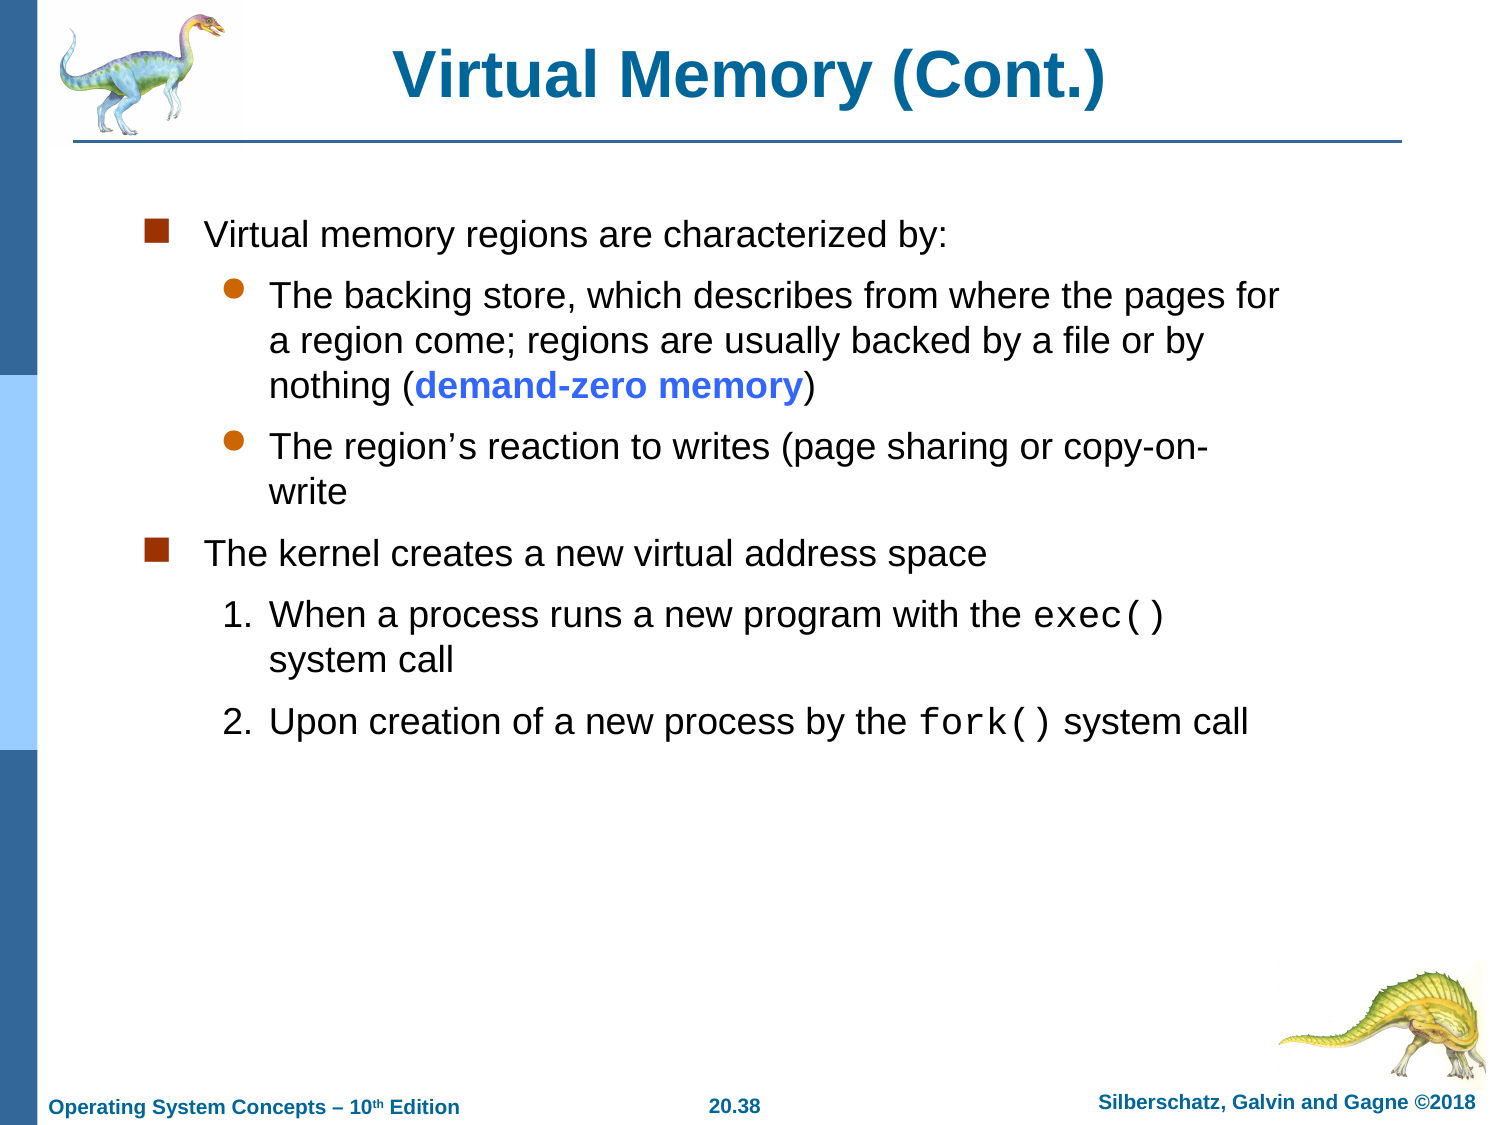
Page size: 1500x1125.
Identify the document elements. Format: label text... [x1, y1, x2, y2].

list Virtual memory regions are characterized by: The backing store, which describes from where the pages for a region come; regions are usually backed by a file or by nothing (demand-zero memory) The region’s reaction to writes (page sharing or copy-on-write The kernel creates a new virtual address space 1. When a process runs a new program with the exec() system call 2. Upon creation of a new process by the fork() system call [132, 202, 1300, 946]
picture [46, 0, 243, 149]
picture [1275, 959, 1486, 1090]
picture [1415, 1094, 1423, 1099]
title Virtual Memory (Cont.) [75, 24, 1426, 119]
